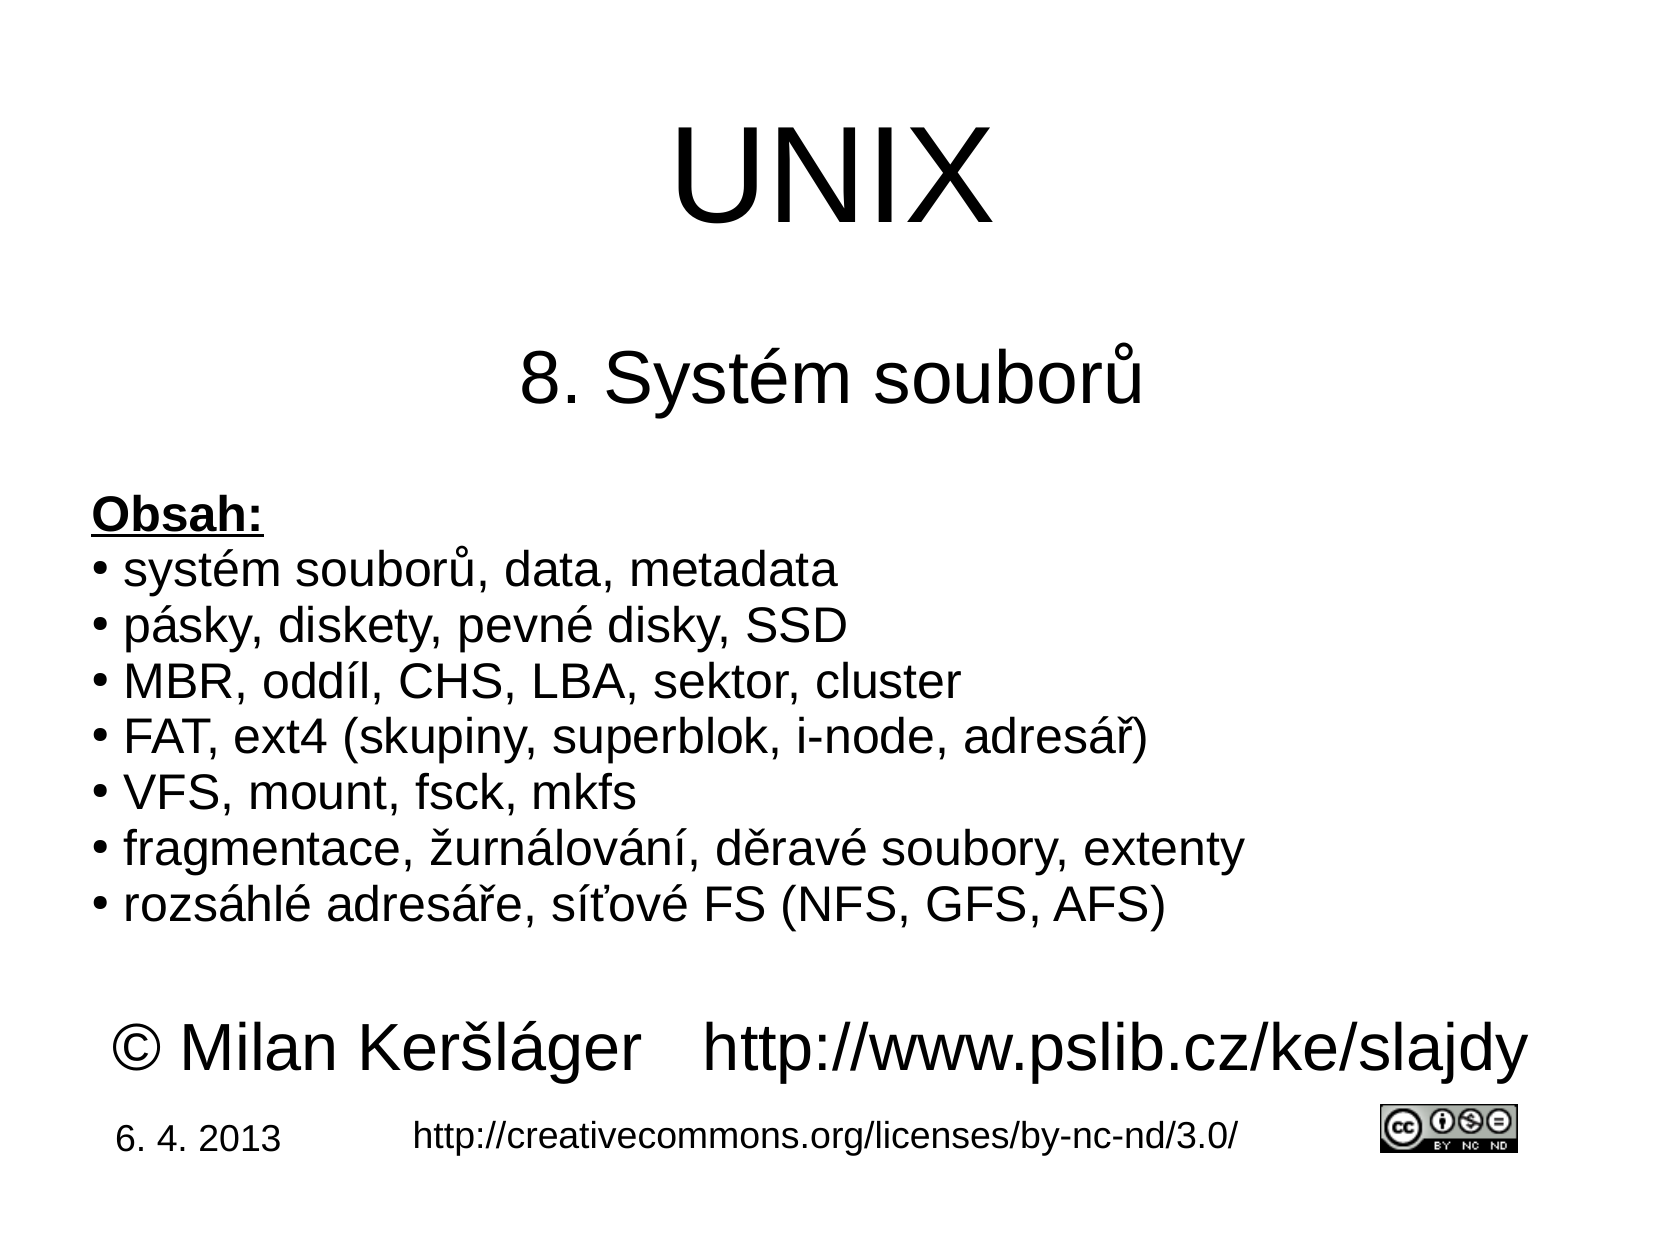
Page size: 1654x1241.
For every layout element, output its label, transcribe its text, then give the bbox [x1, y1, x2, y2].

text_box http://creativecommons.org/licenses/by-nc-nd/3.0/ [339, 1107, 1313, 1165]
picture [1380, 1104, 1518, 1153]
list © Milan Keršláger http://www.pslib.cz/ke/slajdy [76, 1009, 1565, 1087]
title UNIX 8. Systém souborů [88, 56, 1577, 461]
text_box 6. 4. 2013 [100, 1110, 337, 1168]
text_box Obsah: systém souborů, data, metadata pásky, diskety, pevné disky, SSD MBR, oddíl, CHS, LBA, sektor, cluster FAT, ext4 (skupiny, superblok, i-node, adresář) VFS, mount, fsck, mkfs fragmentace, žurnálování, děravé soubory, extenty rozsáhlé adresáře, síťové FS (NFS, GFS, AFS) [76, 478, 1583, 940]
